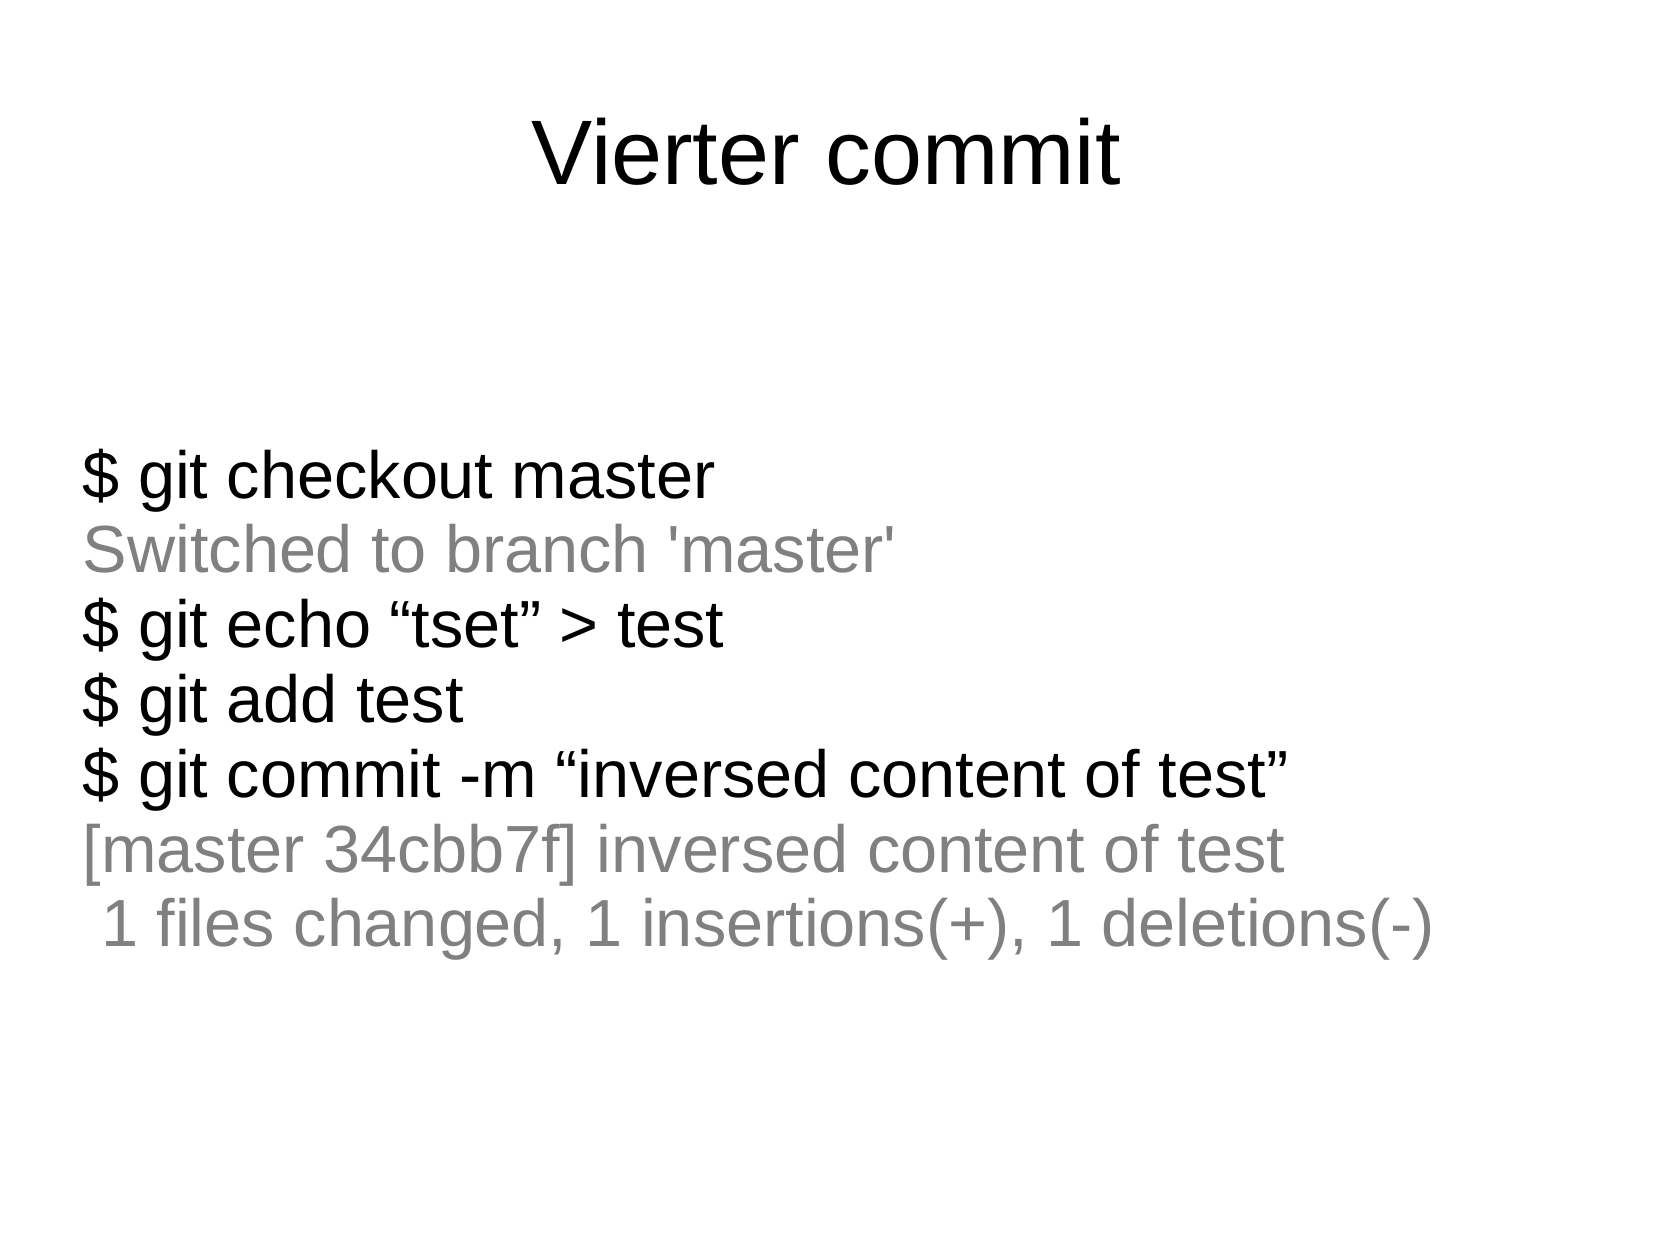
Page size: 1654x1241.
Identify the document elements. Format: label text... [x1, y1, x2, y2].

title Vierter commit [82, 56, 1571, 250]
subtitle $ git checkout master Switched to branch 'master' $ git echo “tset” > test $ git add test $ git commit -m “inversed content of test” [master 34cbb7f] inversed content of test 1 files changed, 1 insertions(+), 1 deletions(-) [82, 297, 1571, 1102]
